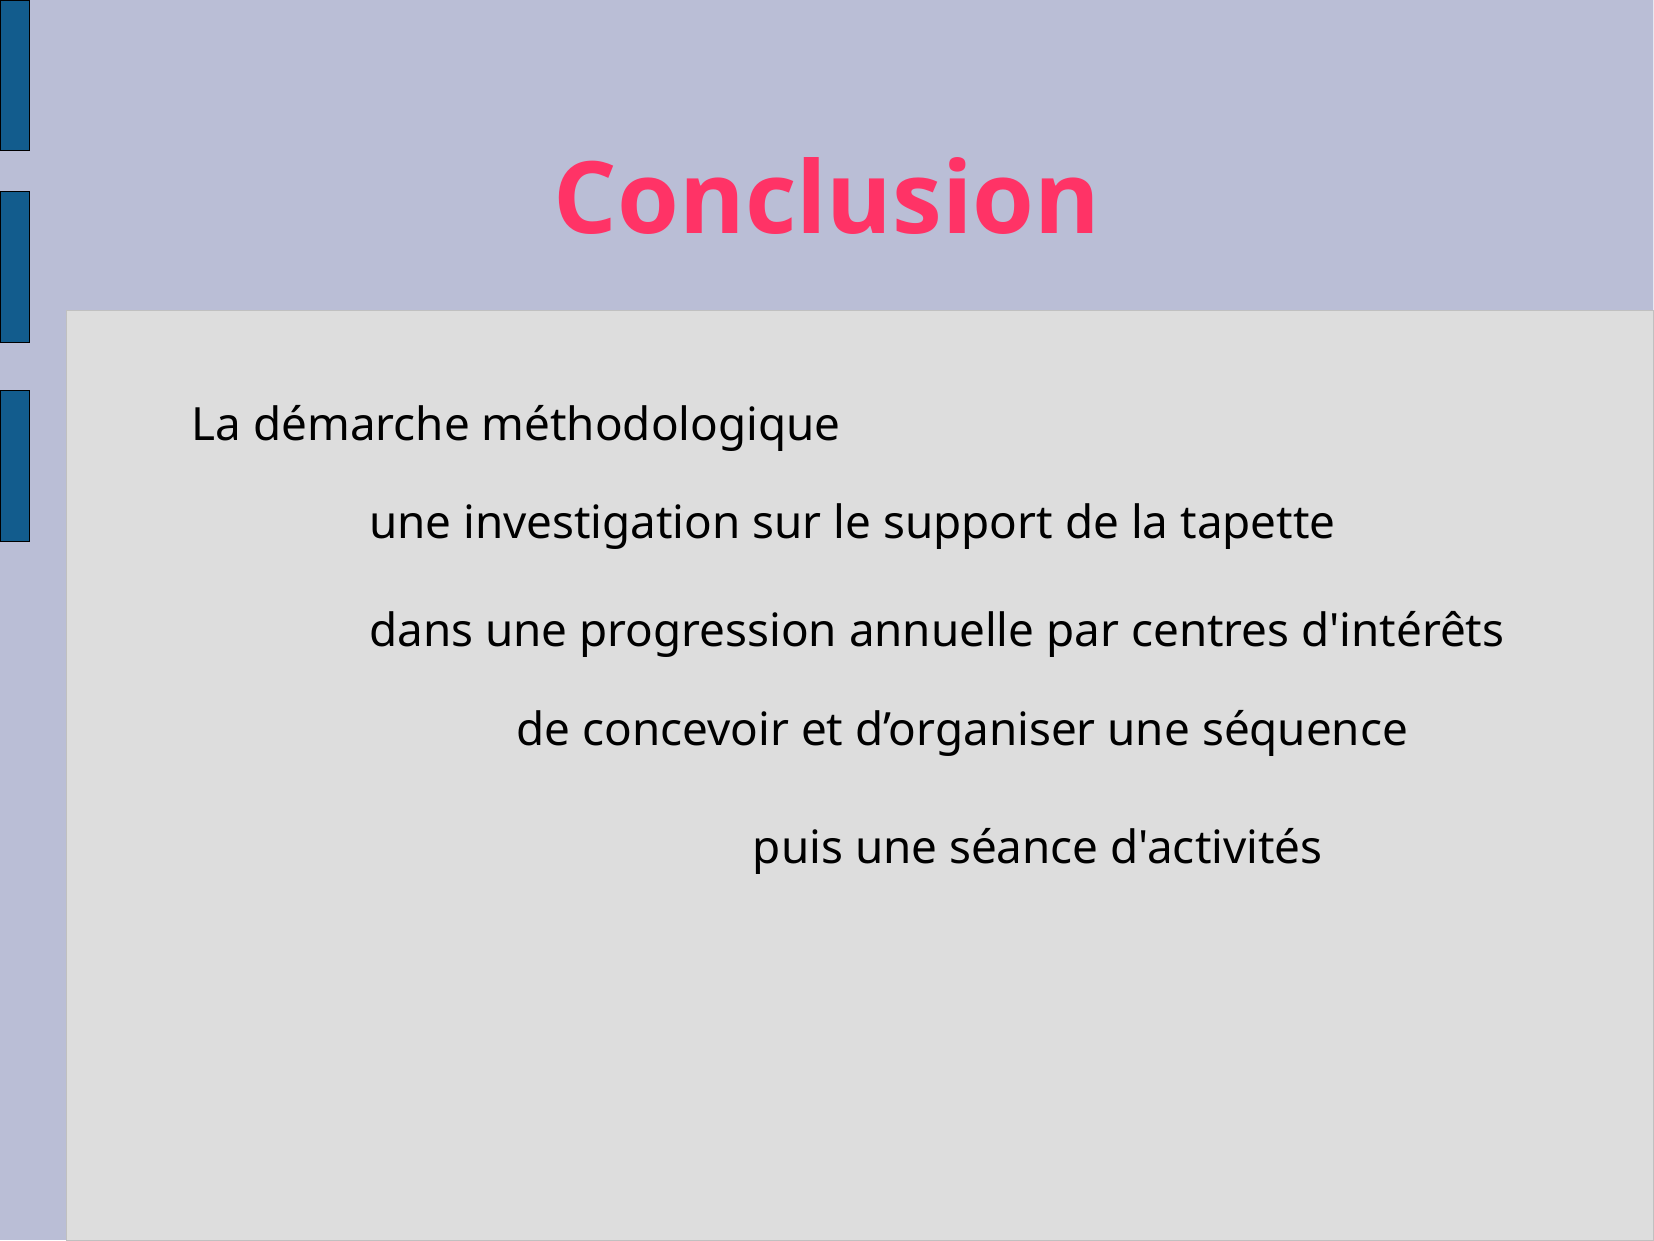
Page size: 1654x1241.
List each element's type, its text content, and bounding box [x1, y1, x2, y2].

text_box La démarche méthodologique [177, 383, 1004, 463]
text_box une investigation sur le support de la tapette [354, 482, 1359, 562]
text_box de concevoir et d’organiser une séquence [501, 689, 1447, 768]
text_box puis une séance d'activités [738, 807, 1359, 886]
title Conclusion [121, 98, 1534, 291]
text_box dans une progression annuelle par centres d'intérêts [354, 590, 1536, 670]
